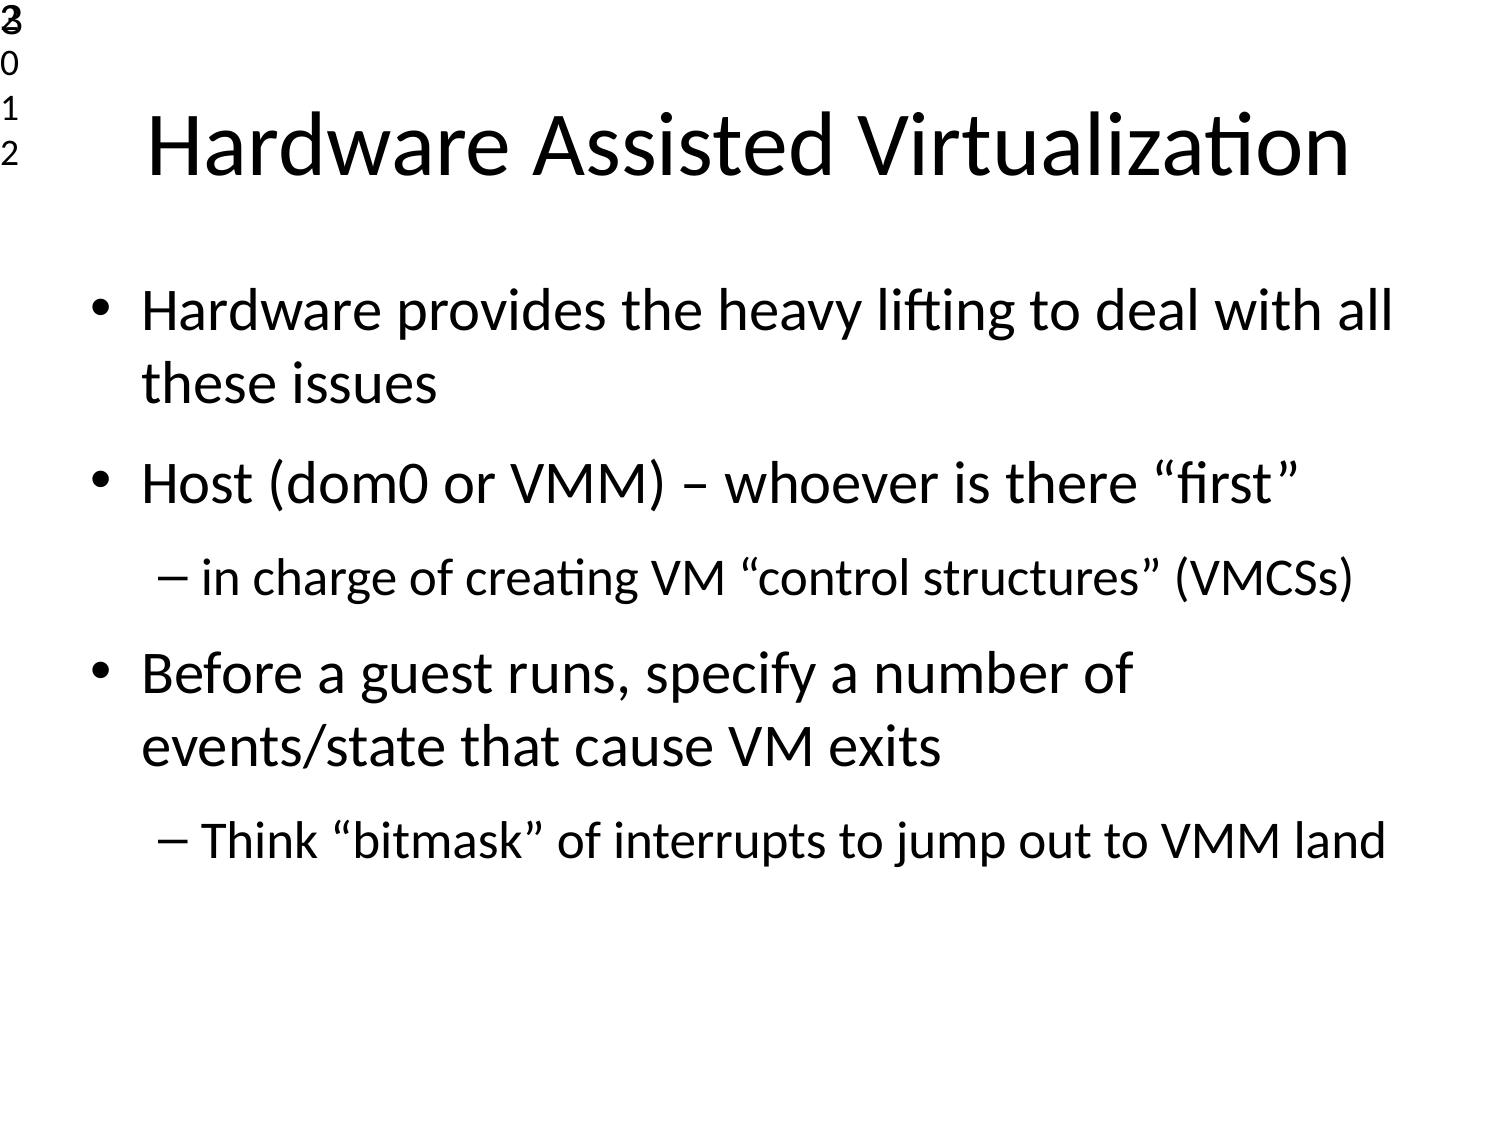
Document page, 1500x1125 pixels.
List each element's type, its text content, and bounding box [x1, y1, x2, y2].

title Hardware Assisted Virtualization [75, 45, 1425, 233]
list Hardware provides the heavy lifting to deal with all these issues Host (dom0 or VMM) – whoever is there “first” in charge of creating VM “control structures” (VMCSs) Before a guest runs, specify a number of events/state that cause VM exits Think “bitmask” of interrupts to jump out to VMM land [75, 262, 1425, 1005]
